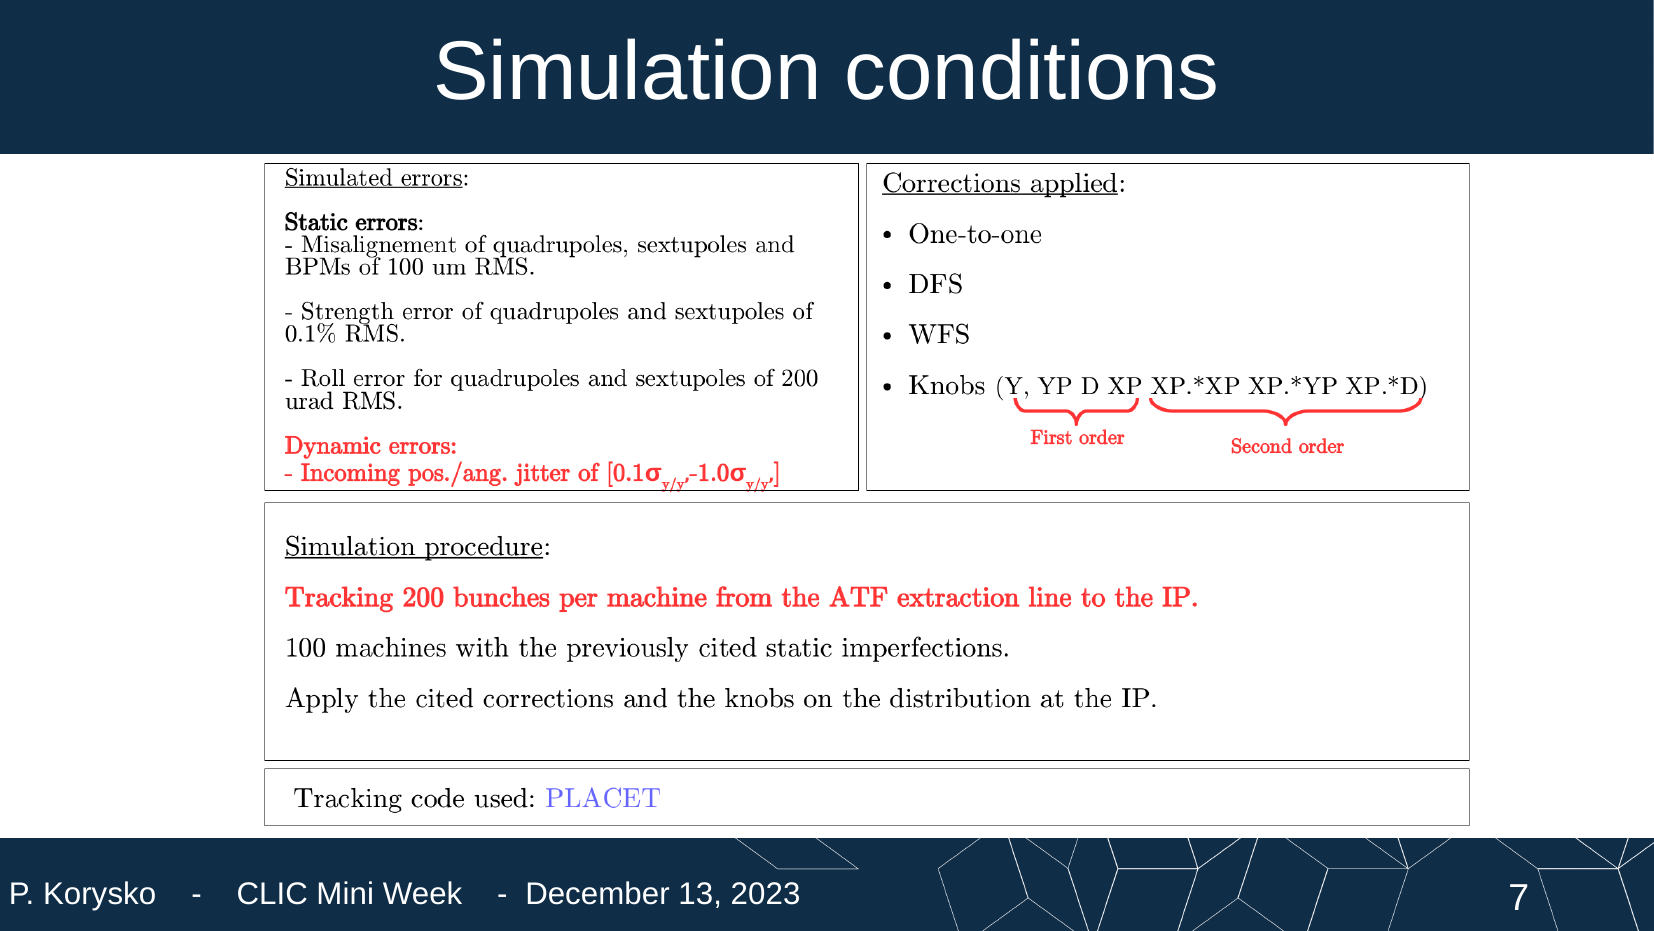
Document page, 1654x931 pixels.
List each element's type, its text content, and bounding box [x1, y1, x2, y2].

text_box P. Korysko - CLIC Mini Week - December 13, 2023 [0, 868, 957, 931]
picture [0, 838, 1654, 931]
picture [258, 159, 1476, 833]
picture [0, 0, 1654, 154]
text_box <number> [1493, 868, 1654, 931]
